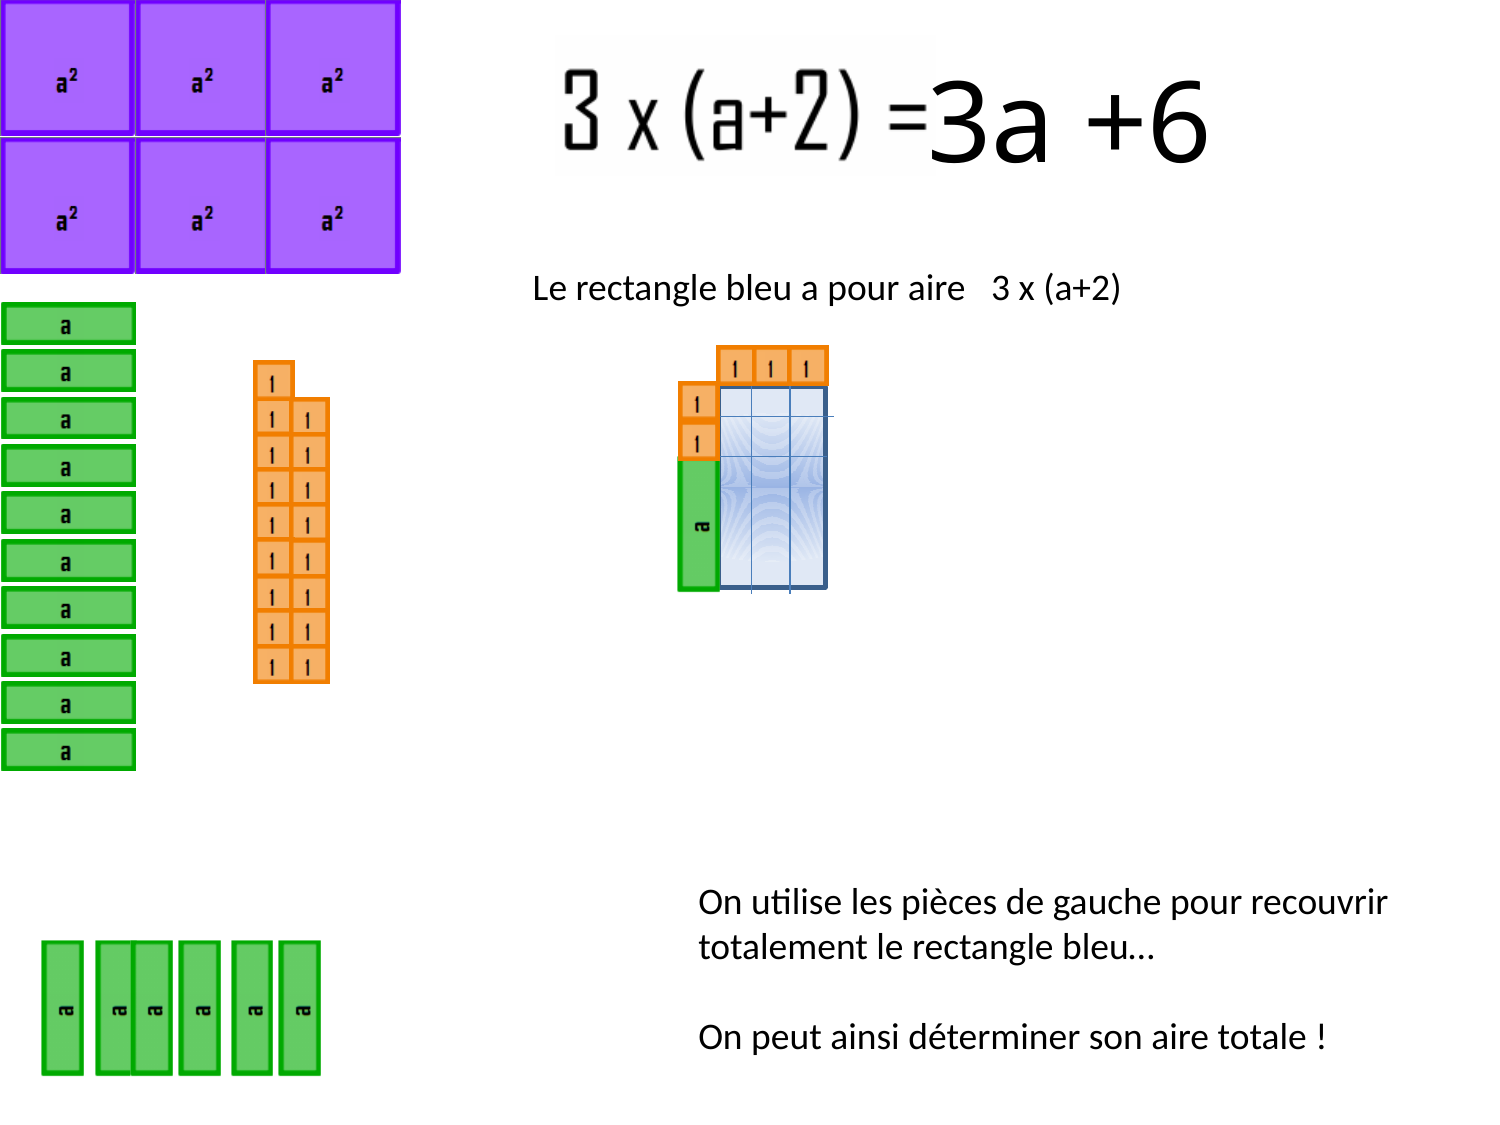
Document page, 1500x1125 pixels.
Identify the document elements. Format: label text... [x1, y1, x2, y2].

picture [0, 539, 136, 582]
text_box On utilise les pièces de gauche pour recouvrir totalement le rectangle bleu… On peut ainsi déterminer son aire totale ! [683, 869, 1413, 1065]
picture [178, 940, 221, 1077]
picture [95, 940, 173, 1077]
text_box [791, 417, 826, 456]
picture [0, 681, 136, 724]
text_box [752, 457, 789, 588]
picture [0, 397, 136, 439]
text_box [791, 386, 826, 416]
text_box [720, 457, 751, 588]
picture [253, 360, 330, 684]
picture [0, 349, 136, 392]
picture [0, 444, 136, 487]
text_box [752, 417, 789, 456]
text_box [791, 457, 826, 588]
text_box 3a +6 [912, 42, 1227, 193]
picture [41, 940, 84, 1077]
picture [0, 634, 136, 677]
text_box [752, 386, 789, 416]
text_box [720, 417, 751, 456]
picture [0, 137, 401, 274]
picture [0, 0, 401, 136]
picture [0, 491, 136, 534]
picture [0, 302, 136, 345]
picture [0, 728, 136, 771]
picture [537, 19, 936, 206]
text_box [720, 386, 751, 416]
picture [0, 586, 136, 629]
picture [677, 345, 829, 593]
text_box Le rectangle bleu a pour aire 3 x (a+2) [517, 255, 1138, 316]
picture [231, 940, 273, 1077]
picture [278, 940, 321, 1077]
